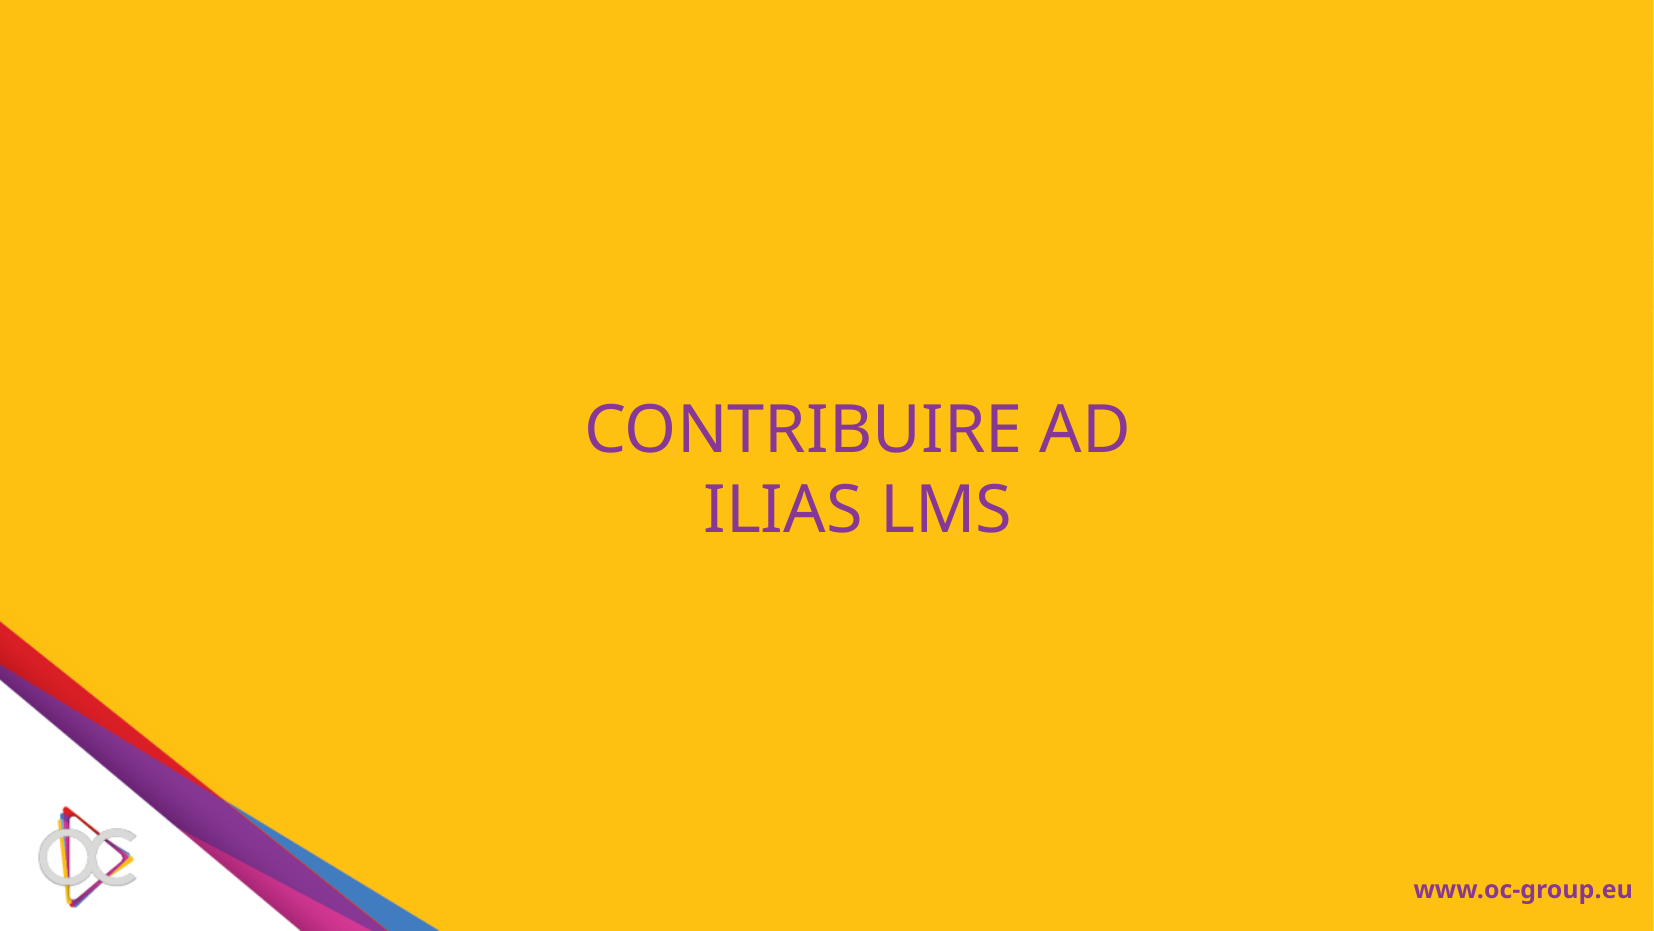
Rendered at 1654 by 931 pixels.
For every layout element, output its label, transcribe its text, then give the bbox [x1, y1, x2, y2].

text_box CONTRIBUIRE AD ILIAS LMS [333, 378, 1383, 553]
text_box www.oc-group.eu [1398, 866, 1654, 916]
picture [0, 0, 1654, 931]
